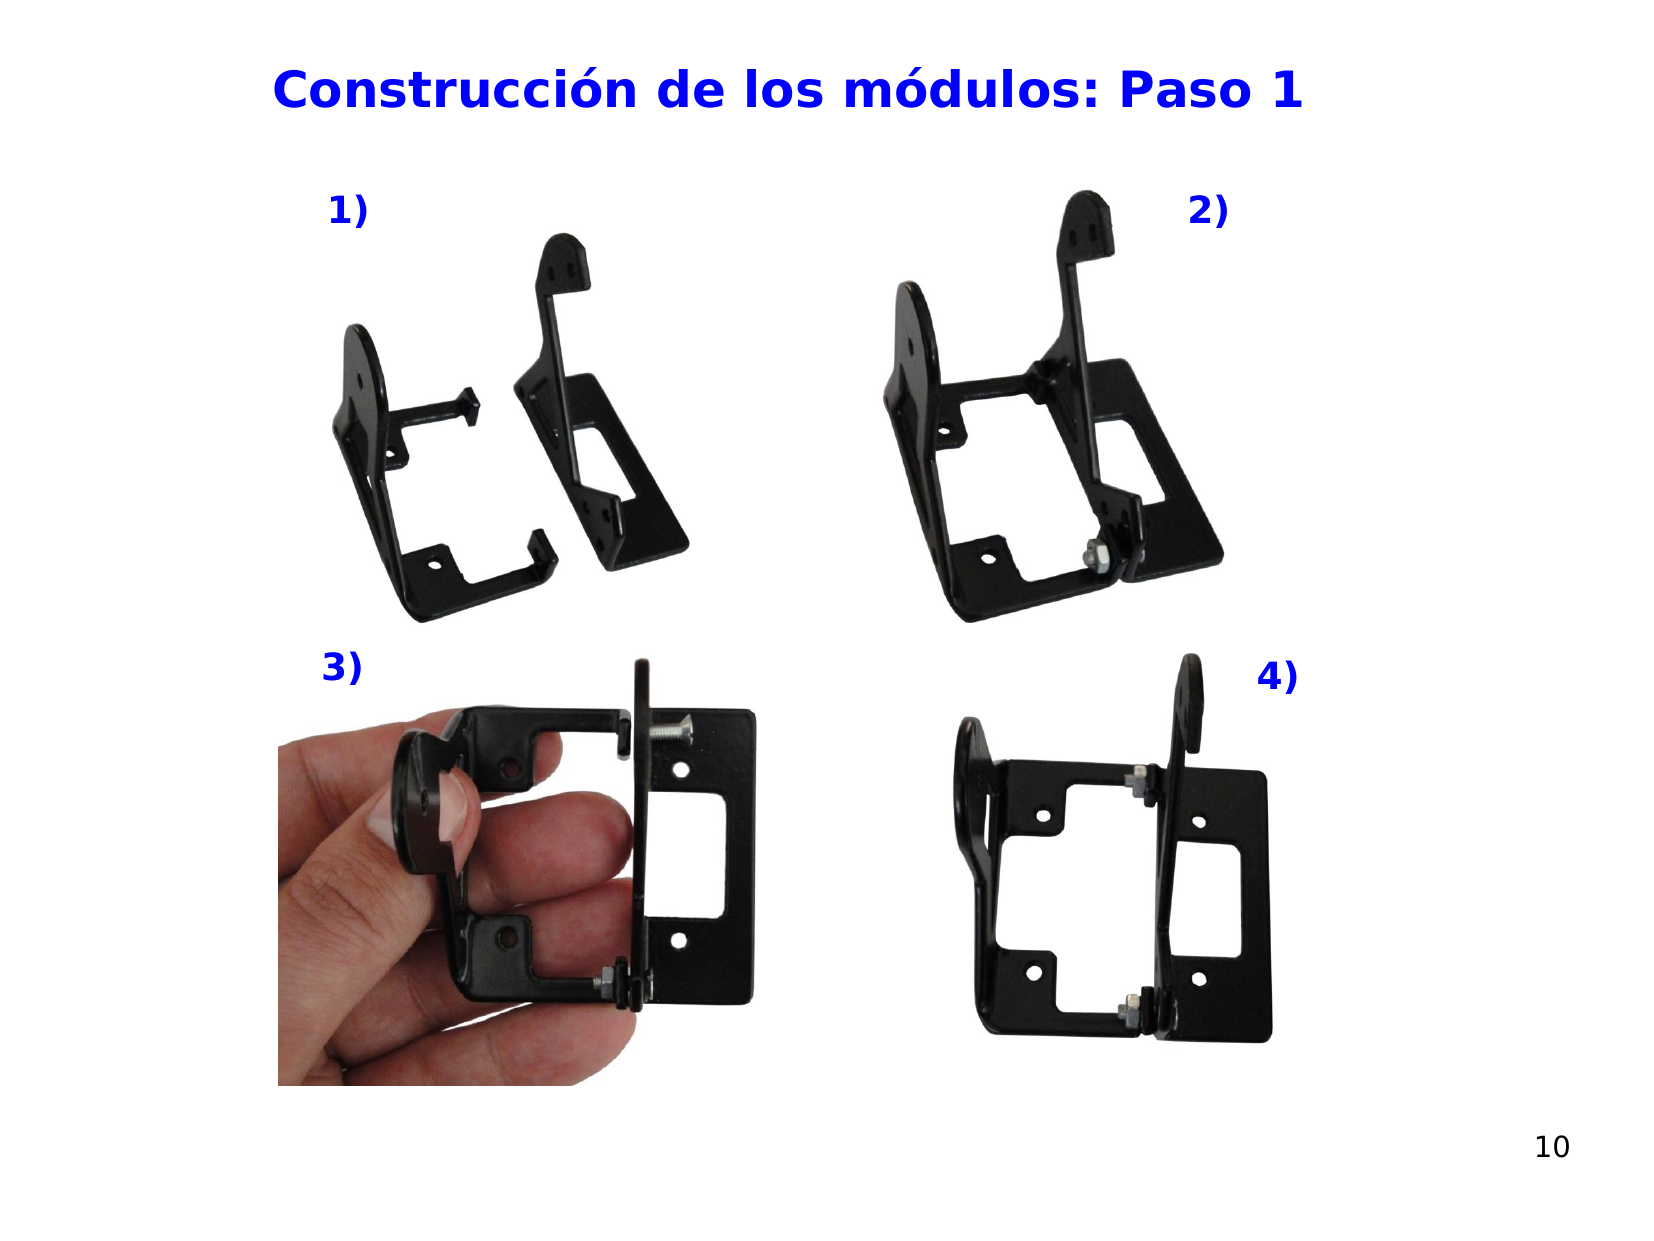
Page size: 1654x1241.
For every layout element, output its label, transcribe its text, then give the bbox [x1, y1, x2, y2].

text_box 2) [1172, 180, 1251, 240]
text_box Construcción de los módulos: Paso 1 [257, 53, 1321, 127]
picture [278, 224, 769, 1087]
text_box 1) [312, 180, 390, 240]
picture [916, 646, 1326, 1055]
picture [831, 184, 1269, 624]
text_box 3) [306, 638, 384, 697]
text_box 4) [1241, 647, 1320, 707]
